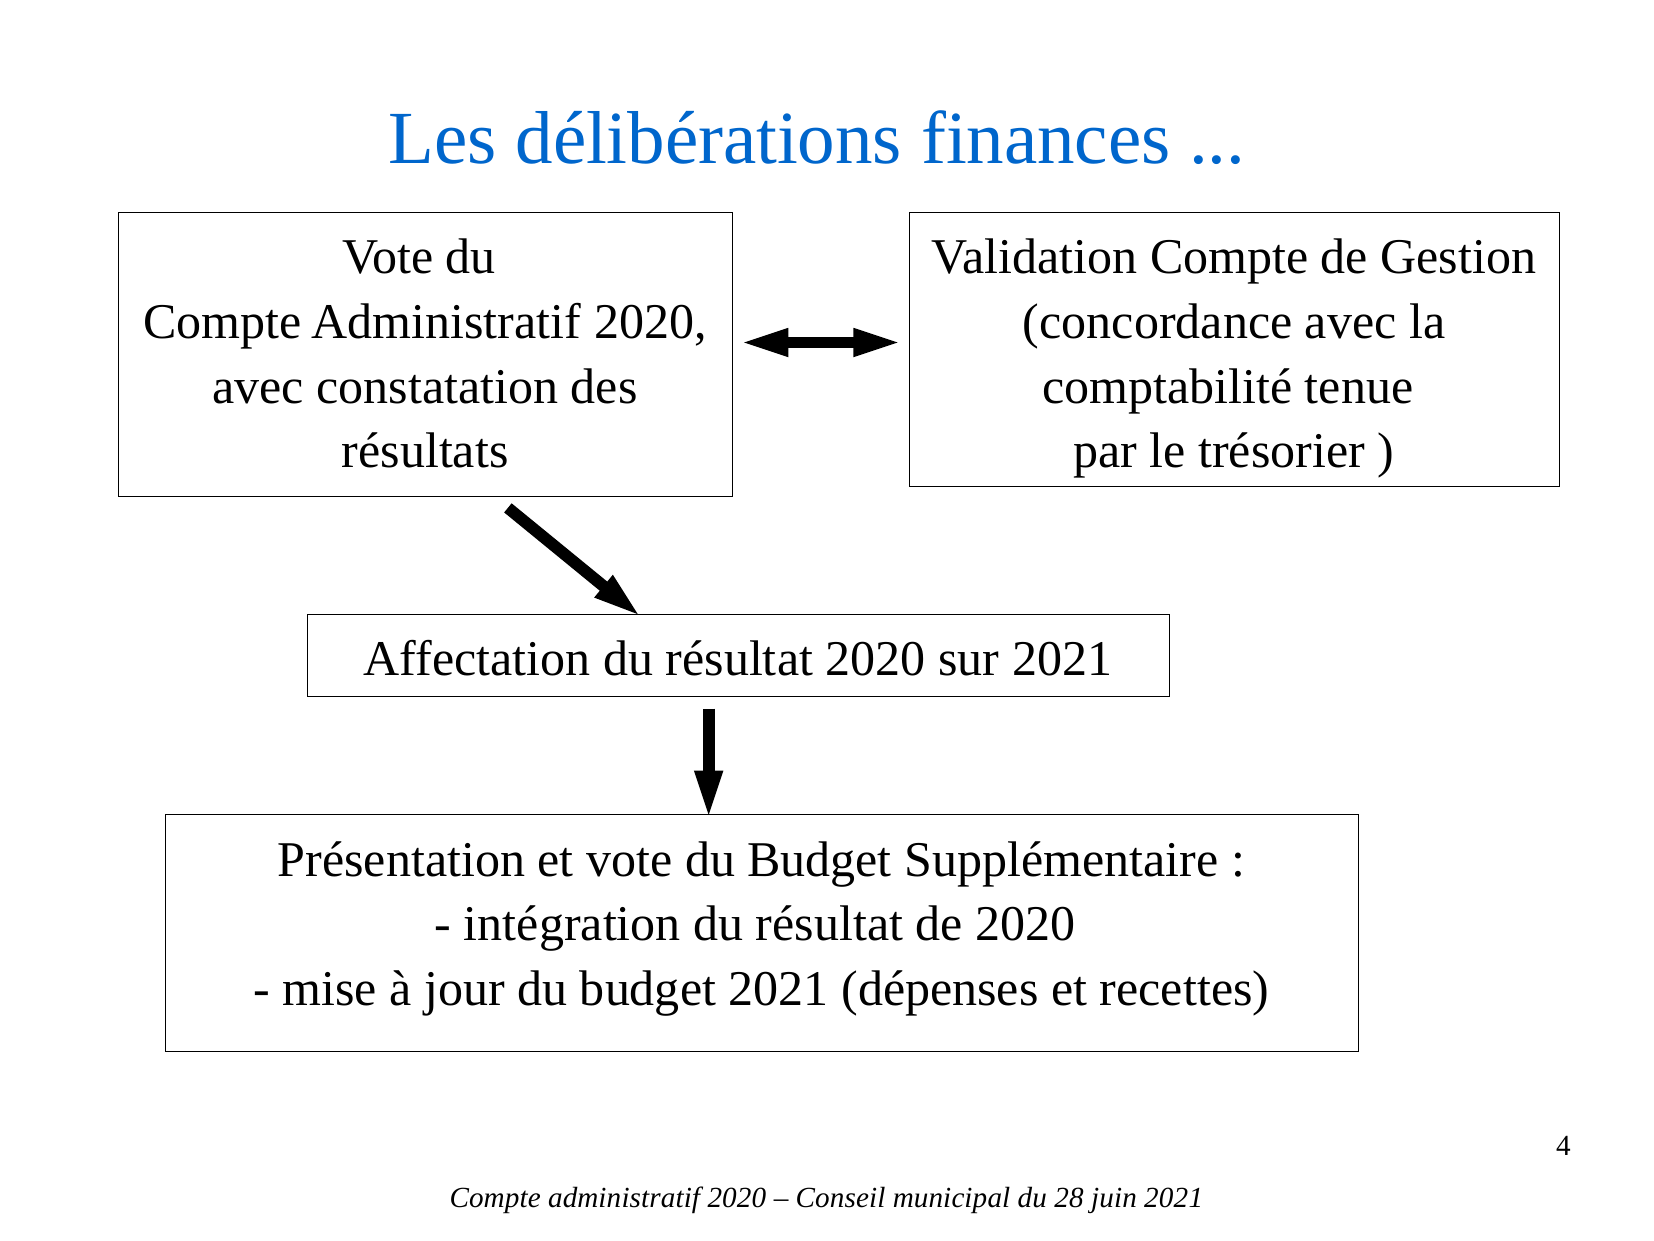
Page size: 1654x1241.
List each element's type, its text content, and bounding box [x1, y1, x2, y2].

title Les délibérations finances ... [82, 82, 1571, 195]
text_box Présentation et vote du Budget Supplémentaire : - intégration du résultat de 2020 - mise à jour du budget 2021 (dépenses et recettes) [165, 814, 1359, 1052]
text_box Vote du Compte Administratif 2020, avec constatation des résultats [118, 212, 733, 497]
text_box Validation Compte de Gestion (concordance avec la comptabilité tenue par le trésorier ) [909, 212, 1560, 487]
text_box Affectation du résultat 2020 sur 2021 [307, 614, 1170, 697]
